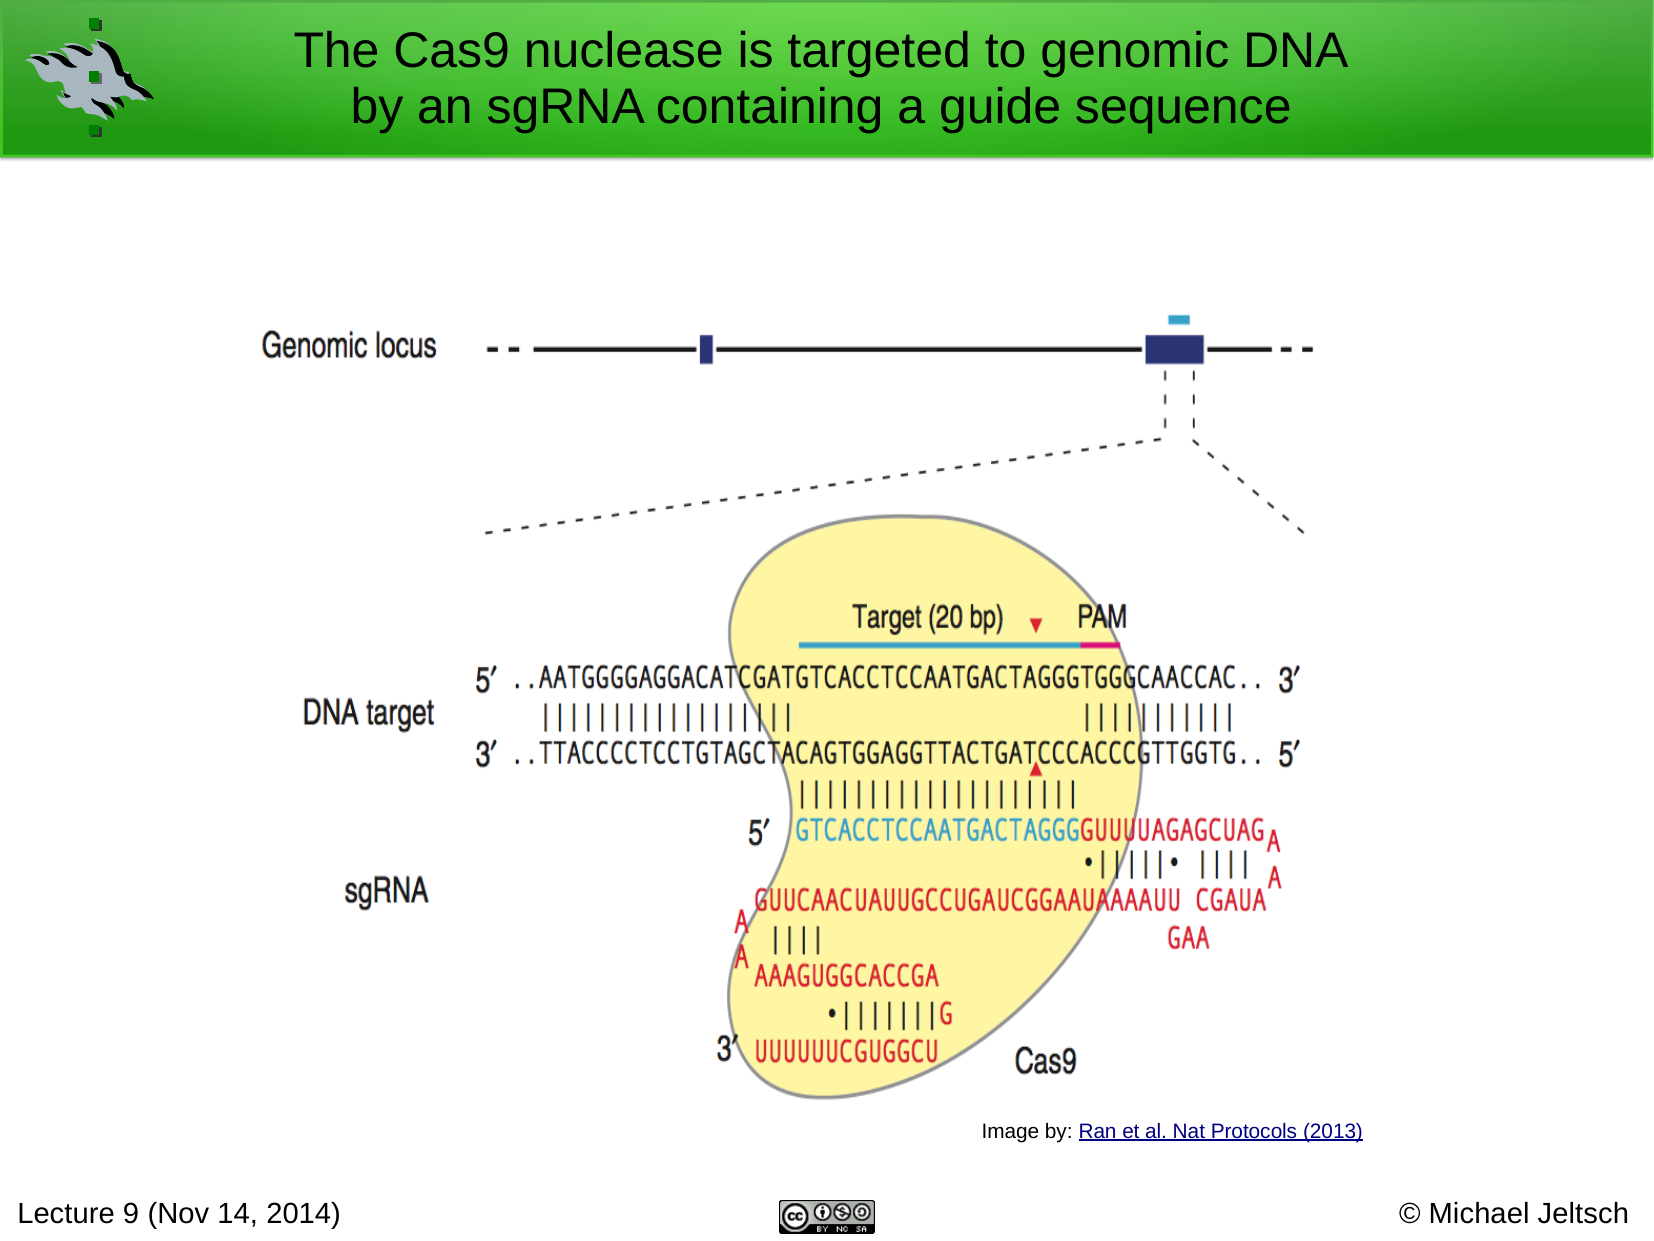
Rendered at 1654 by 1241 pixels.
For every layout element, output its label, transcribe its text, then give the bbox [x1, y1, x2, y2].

text_box Image by: Ran et al. Nat Protocols (2013) [966, 1110, 1500, 1150]
picture [229, 296, 1339, 1138]
text_box The Cas9 nuclease is targeted to genomic DNA by an sgRNA containing a guide sequence [278, 15, 1366, 142]
picture [779, 1200, 875, 1234]
